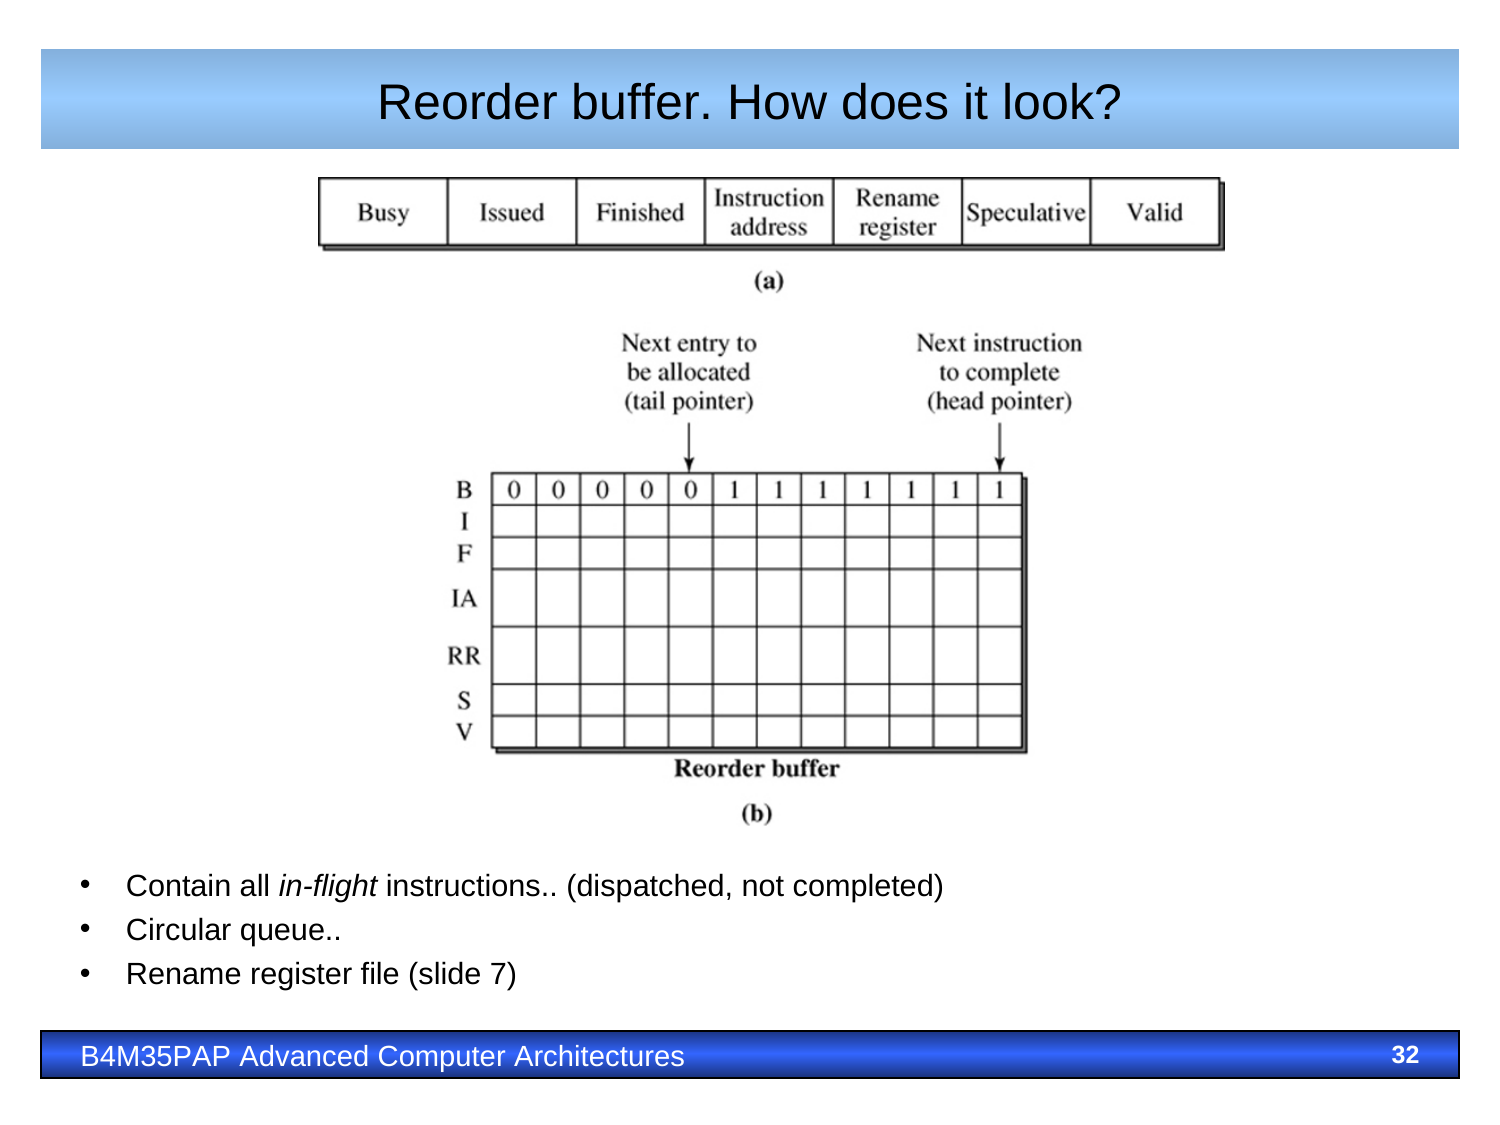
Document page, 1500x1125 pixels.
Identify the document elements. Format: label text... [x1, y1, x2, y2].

picture [318, 177, 1225, 827]
title Reorder buffer. How does it look? [41, 49, 1459, 149]
list Contain all in-flight instructions.. (dispatched, not completed) Circular queue.. Rename register file (slide 7) [64, 857, 1459, 1000]
